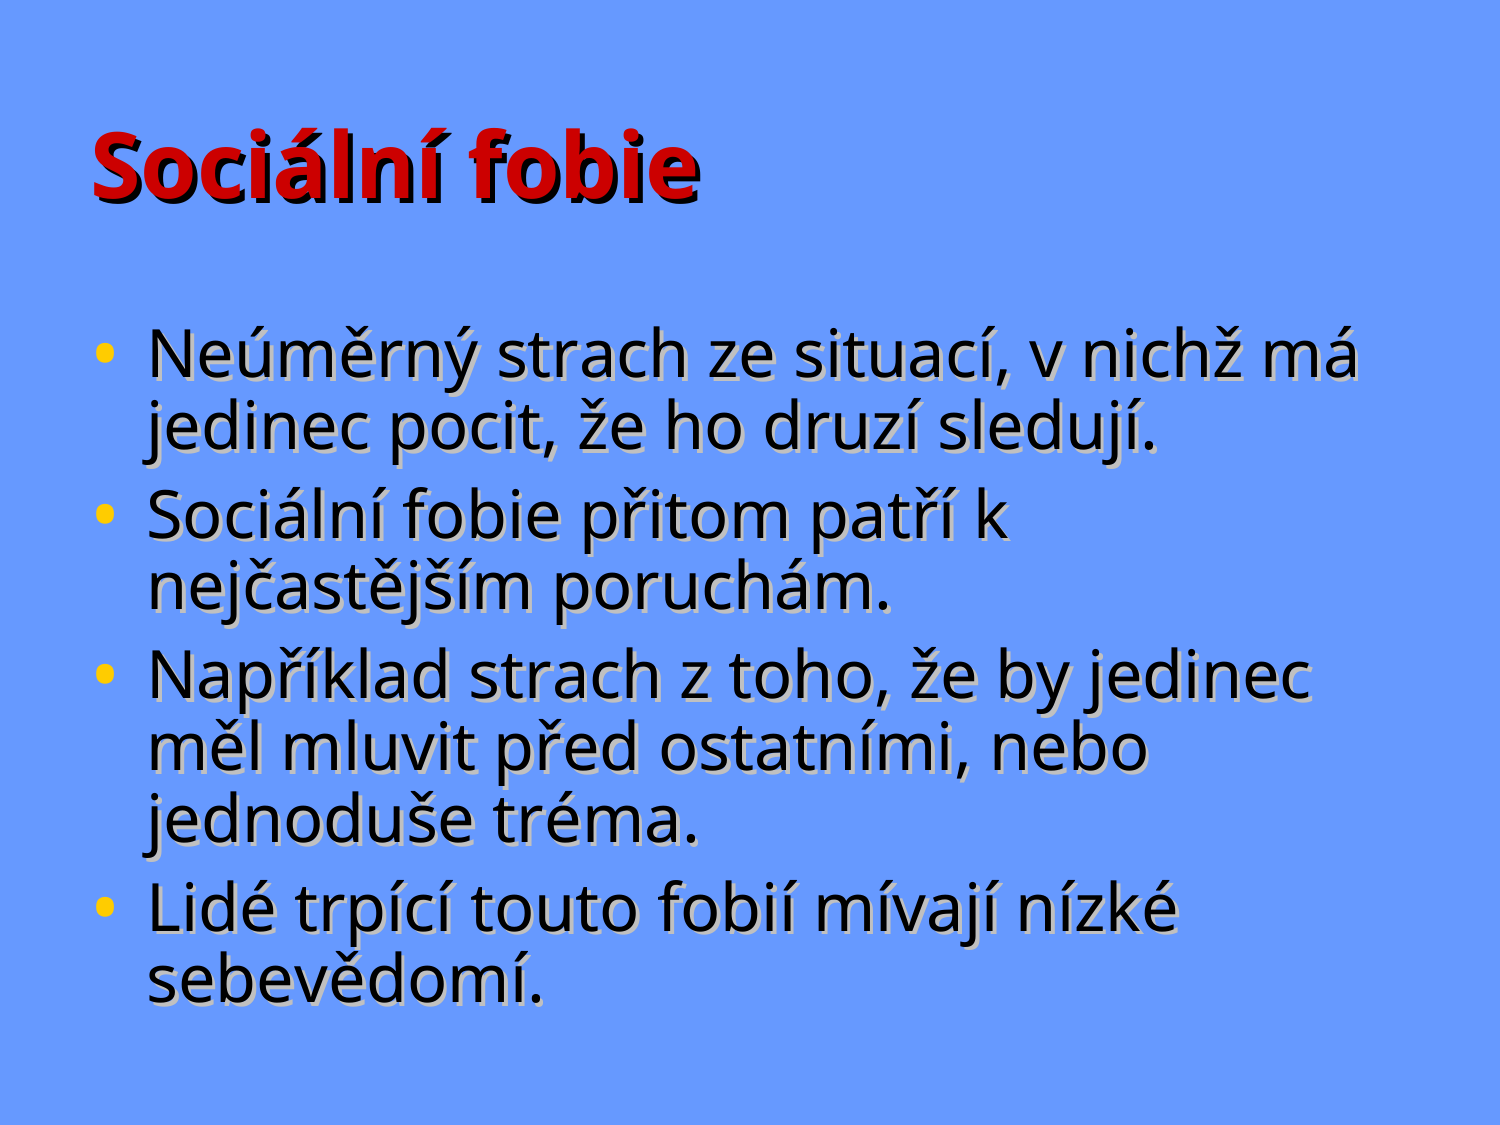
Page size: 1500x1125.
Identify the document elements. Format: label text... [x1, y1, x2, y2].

title Sociální fobie [75, 47, 1426, 276]
list Neúměrný strach ze situací, v nichž má jedinec pocit, že ho druzí sledují. Sociální fobie přitom patří k nejčastějším poruchám. Například strach z toho, že by jedinec měl mluvit před ostatními, nebo jednoduše tréma. Lidé trpící touto fobií mívají nízké sebevědomí. [75, 312, 1426, 1025]
